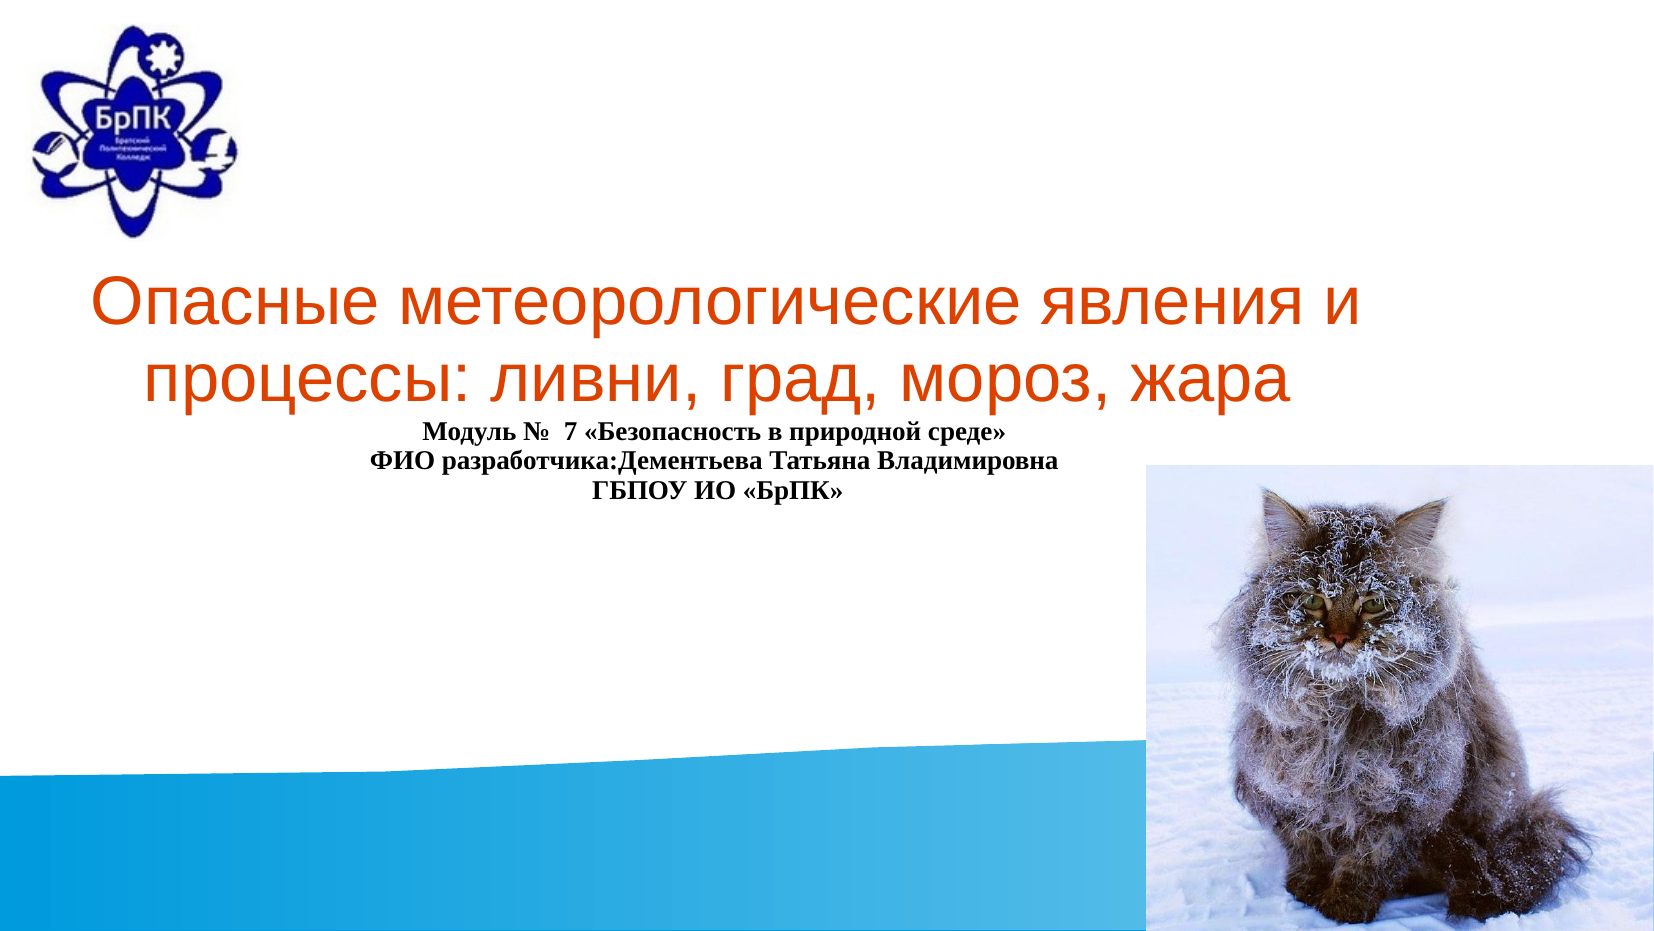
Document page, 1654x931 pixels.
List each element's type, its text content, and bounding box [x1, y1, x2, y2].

title Опасные метеорологические явления и процессы: ливни, град, мороз, жара Модуль № 7 «Безопасность в природной среде» ФИО разработчика:Дементьева Татьяна Владимировна ГБПОУ ИО «БрПК» [0, 262, 1456, 506]
picture [25, 22, 245, 242]
picture [1146, 465, 1654, 931]
